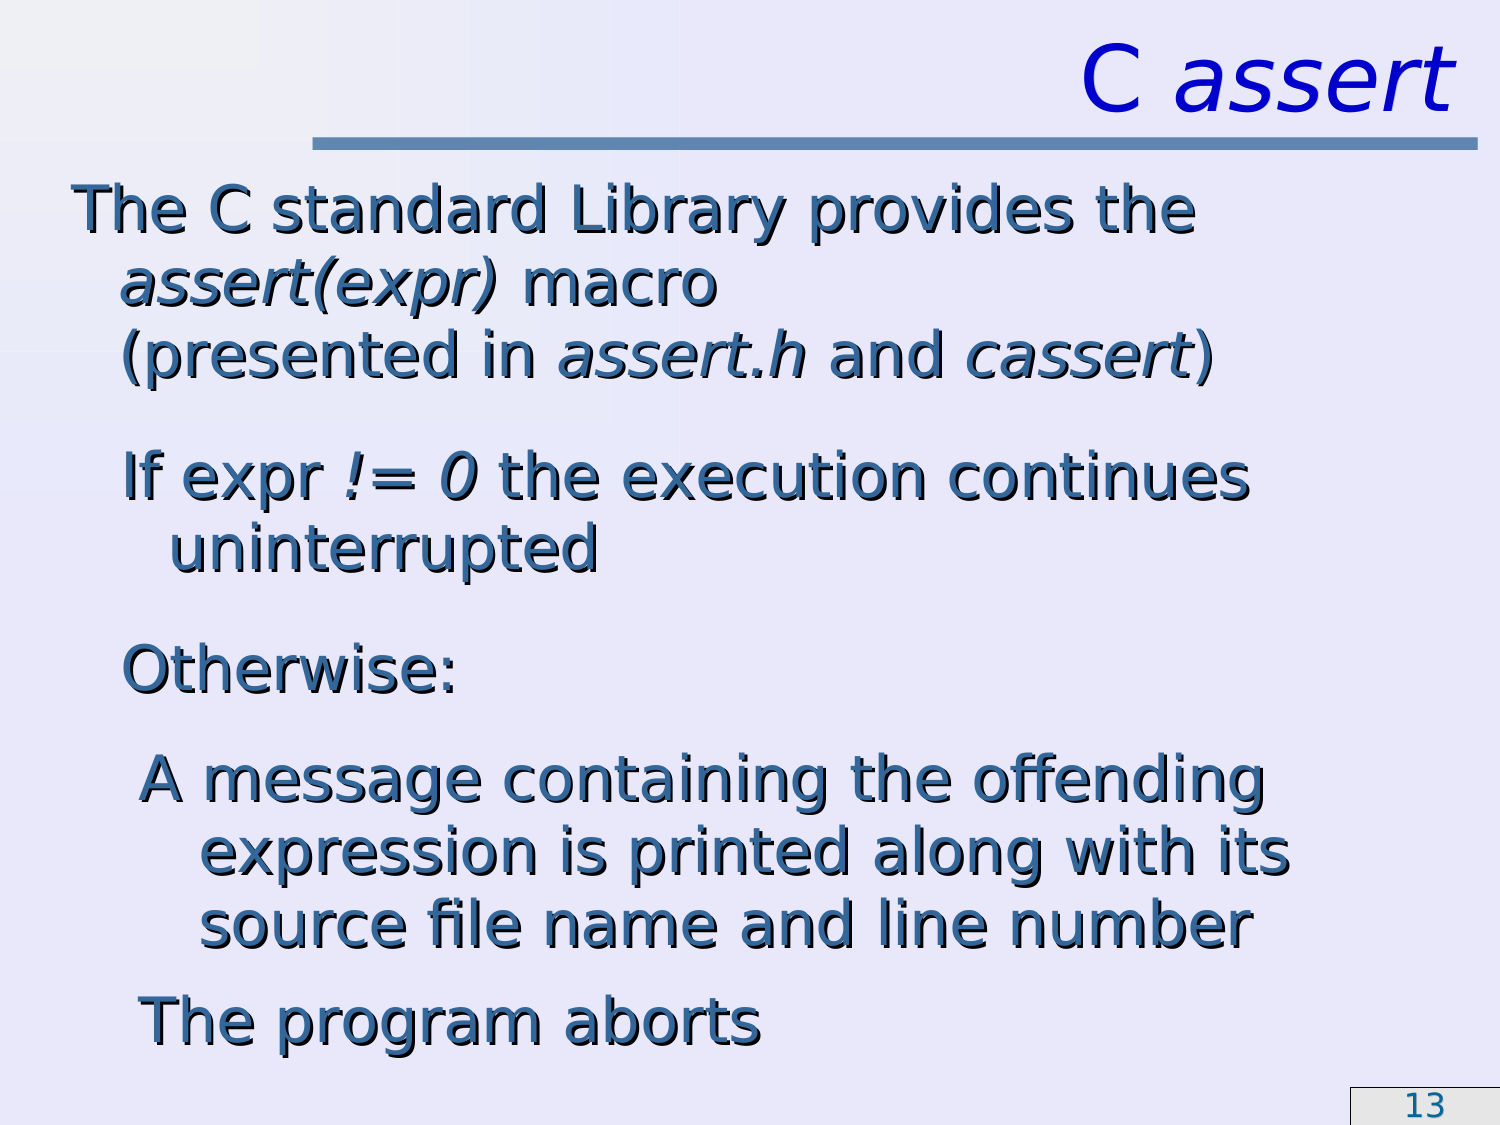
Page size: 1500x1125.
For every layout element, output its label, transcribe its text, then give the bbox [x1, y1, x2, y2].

text_box The C standard Library provides the assert(expr) macro (presented in assert.h and cassert) If expr != 0 the execution continues uninterrupted Otherwise: A message containing the offending expression is printed along with its source file name and line number The program aborts [56, 164, 1451, 1066]
title C assert [18, 0, 1470, 141]
text_box [312, 137, 1478, 150]
